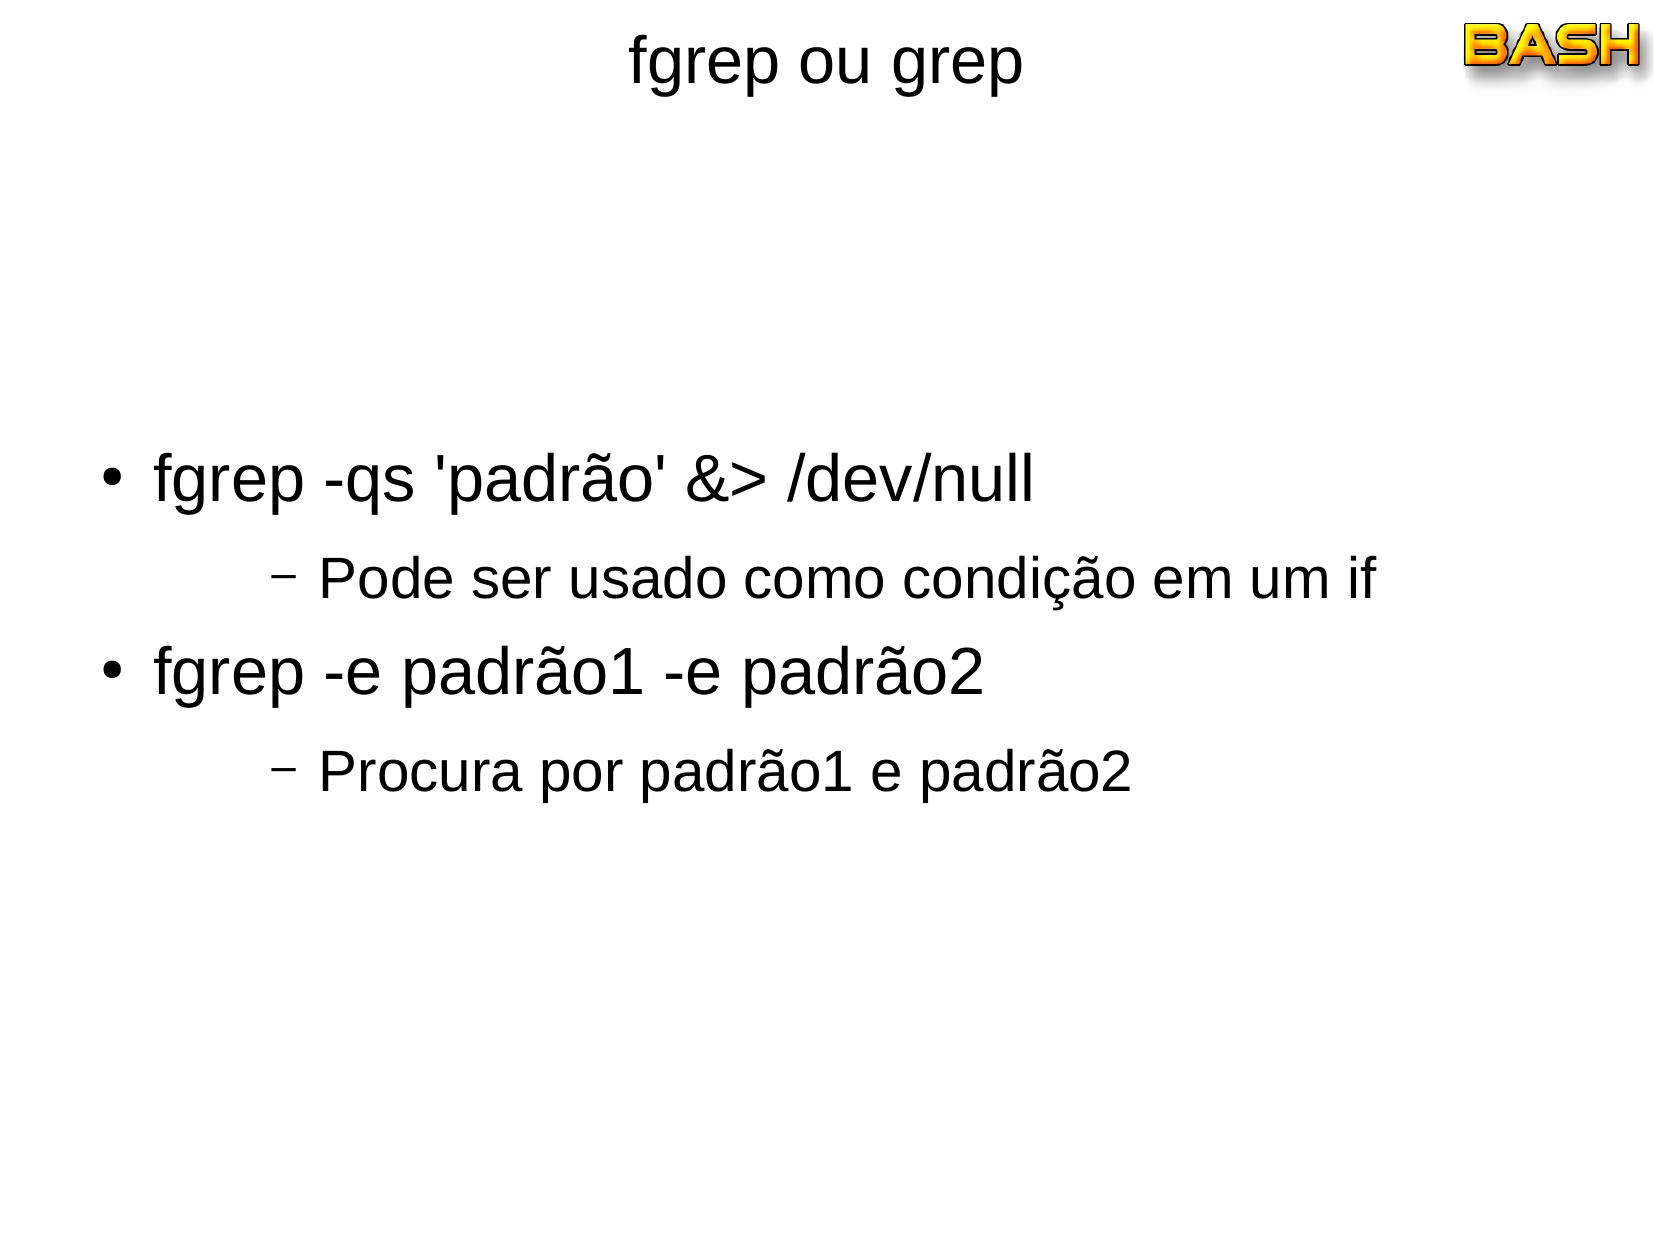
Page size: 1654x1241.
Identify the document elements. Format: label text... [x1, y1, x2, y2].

list fgrep -qs 'padrão' &> /dev/null Pode ser usado como condição em um if fgrep -e padrão1 -e padrão2 Procura por padrão1 e padrão2 [82, 441, 1571, 804]
title fgrep ou grep [82, 22, 1571, 98]
picture [1450, 0, 1654, 96]
